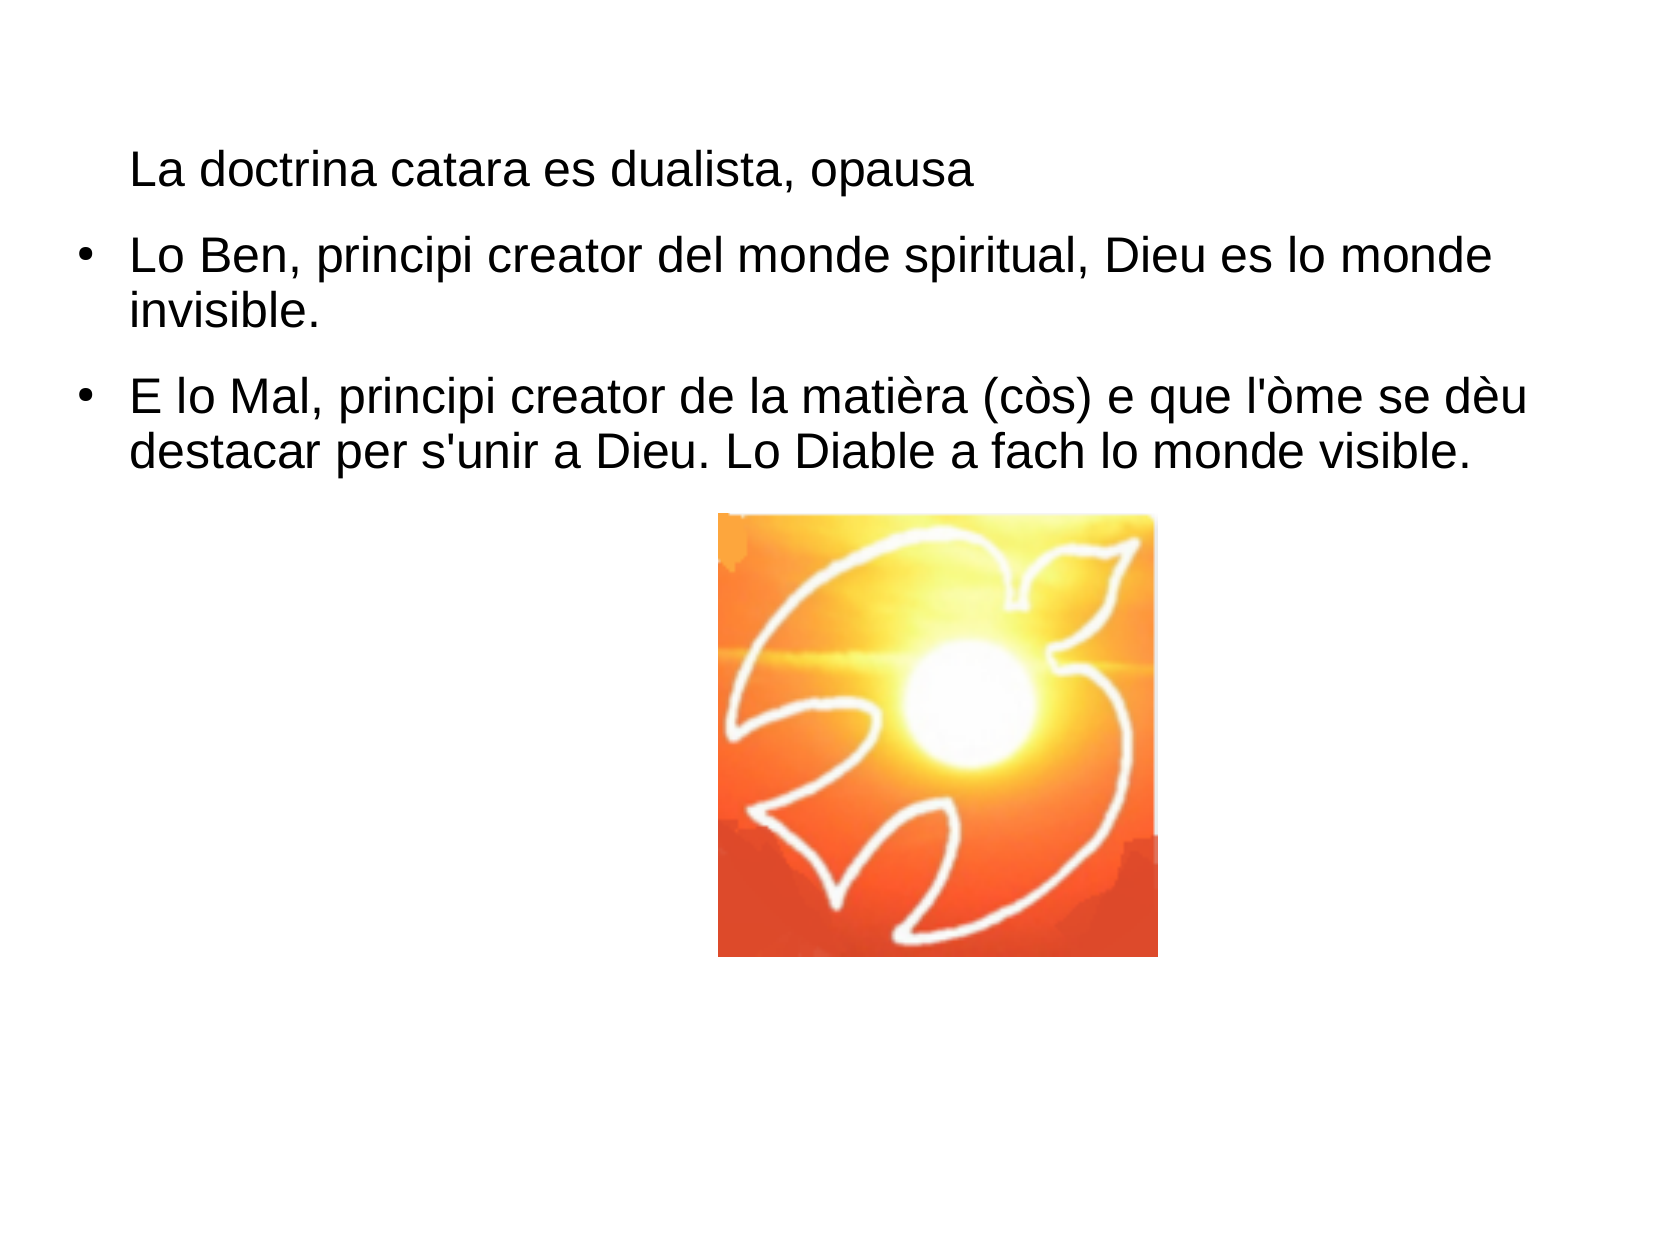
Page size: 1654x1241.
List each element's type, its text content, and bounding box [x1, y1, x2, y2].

picture [718, 513, 1158, 957]
list La doctrina catara es dualista, opausa Lo Ben, principi creator del monde spiritual, Dieu es lo monde invisible. E lo Mal, principi creator de la matièra (còs) e que l'òme se dèu destacar per s'unir a Dieu. Lo Diable a fach lo monde visible. [59, 141, 1548, 961]
